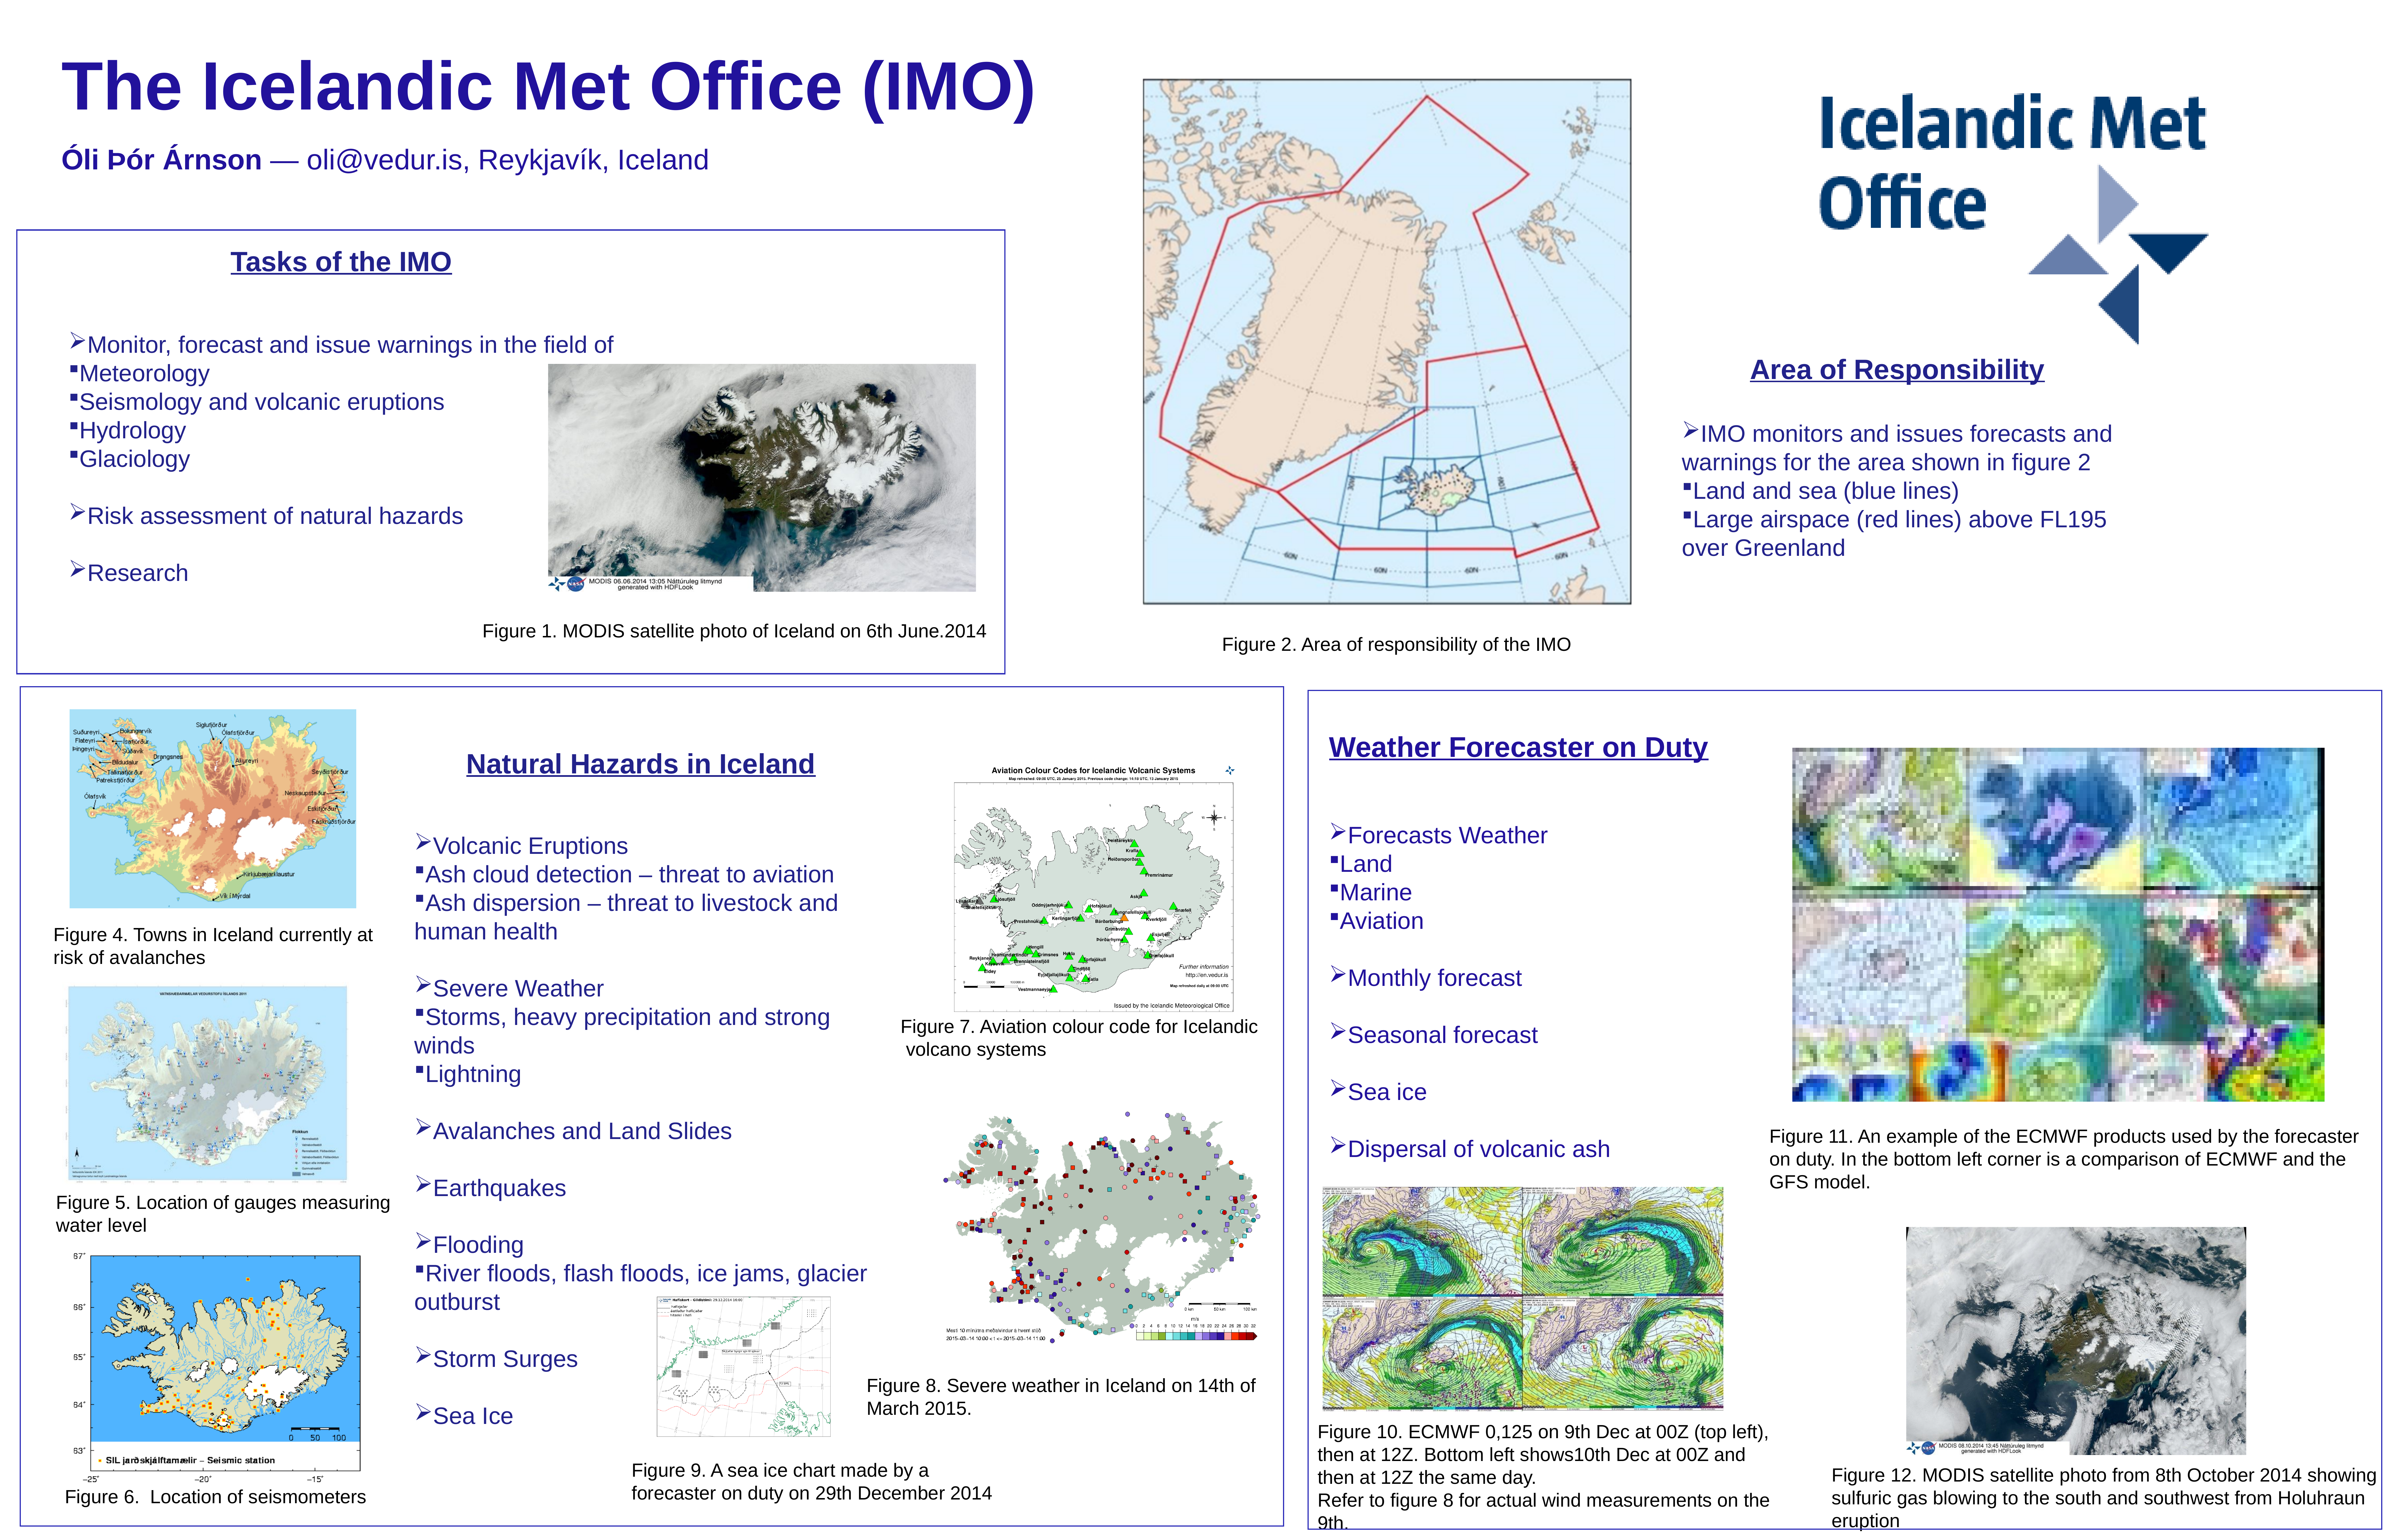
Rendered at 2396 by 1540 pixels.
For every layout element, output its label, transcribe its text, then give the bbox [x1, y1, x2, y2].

text_box Figure 5. Location of gauges measuring water level [52, 1188, 395, 1238]
text_box Figure 12. MODIS satellite photo from 8th October 2014 showing sulfuric gas blowing to the south and southwest from Holuhraun eruption [1827, 1460, 2396, 1533]
text_box Figure 1. MODIS satellite photo of Iceland on 6th June.2014 [478, 616, 992, 644]
picture [1906, 1227, 2246, 1455]
text_box Natural Hazards in Iceland Volcanic Eruptions Ash cloud detection – threat to aviation Ash dispersion – threat to livestock and human health Severe Weather Storms, heavy precipitation and strong winds Lightning Avalanches and Land Slides Earthquakes Flooding River floods, flash floods, ice jams, glacier outburst Storm Surges Sea Ice [410, 741, 878, 1494]
text_box Tasks of the IMO Monitor, forecast and issue warnings in the field of Meteorology Seismology and volcanic eruptions Hydrology Glaciology Risk assessment of natural hazards Research [64, 239, 631, 619]
text_box Figure 10. ECMWF 0,125 on 9th Dec at 00Z (top left), then at 12Z. Bottom left shows10th Dec at 00Z and then at 12Z the same day. Refer to figure 8 for actual wind measurements on the 9th. [1313, 1530, 1784, 1536]
text_box Area of Responsibility IMO monitors and issues forecasts and warnings for the area shown in figure 2 Land and sea (blue lines) Large airspace (red lines) above FL195 over Greenland [1677, 347, 2163, 679]
picture [1132, 64, 1644, 613]
text_box Figure 11. An example of the ECMWF products used by the forecaster on duty. In the bottom left corner is a comparison of ECMWF and the GFS model. [1765, 1122, 2364, 1195]
text_box Figure 9. A sea ice chart made by a forecaster on duty on 29th December 2014 [627, 1456, 997, 1506]
text_box Weather Forecaster on Duty Forecasts Weather Land Marine Aviation Monthly forecast Seasonal forecast Sea ice Dispersal of volcanic ash [1325, 726, 1713, 1187]
text_box Figure 2. Area of responsibility of the IMO [1218, 630, 1576, 657]
picture [74, 1253, 361, 1482]
picture [1765, 180, 2277, 396]
picture [1323, 1187, 1723, 1411]
picture [950, 763, 1237, 1012]
picture [62, 982, 349, 1185]
text_box Figure 4. Towns in Iceland currently at risk of avalanches [49, 920, 378, 970]
text_box Figure 7. Aviation colour code for Icelandic volcano systems [896, 1012, 1263, 1062]
picture [548, 364, 976, 592]
text_box Figure 8. Severe weather in Iceland on 14th of March 2015. [862, 1371, 1261, 1421]
text_box Figure 6. Location of seismometers [60, 1482, 371, 1509]
picture [70, 709, 356, 908]
picture [943, 1111, 1260, 1368]
text_box Figure 10. ECMWF 0,125 on 9th Dec at 00Z (top left), then at 12Z. Bottom left shows10th Dec at 00Z and then at 12Z the same day. Refer to figure 8 for actual wind measurements on the 9th. [1313, 1417, 1784, 1529]
text_box Figure 12. MODIS satellite photo from 8th October 2014 showing sulfuric gas blowing to the south and southwest from Holuhraun eruption [1827, 1460, 2381, 1529]
picture [657, 1297, 831, 1437]
text_box The Icelandic Met Office (IMO) Óli Þór Árnson — oli@vedur.is, Reykjavík, Iceland [57, 37, 2336, 180]
picture [1792, 748, 2325, 1102]
